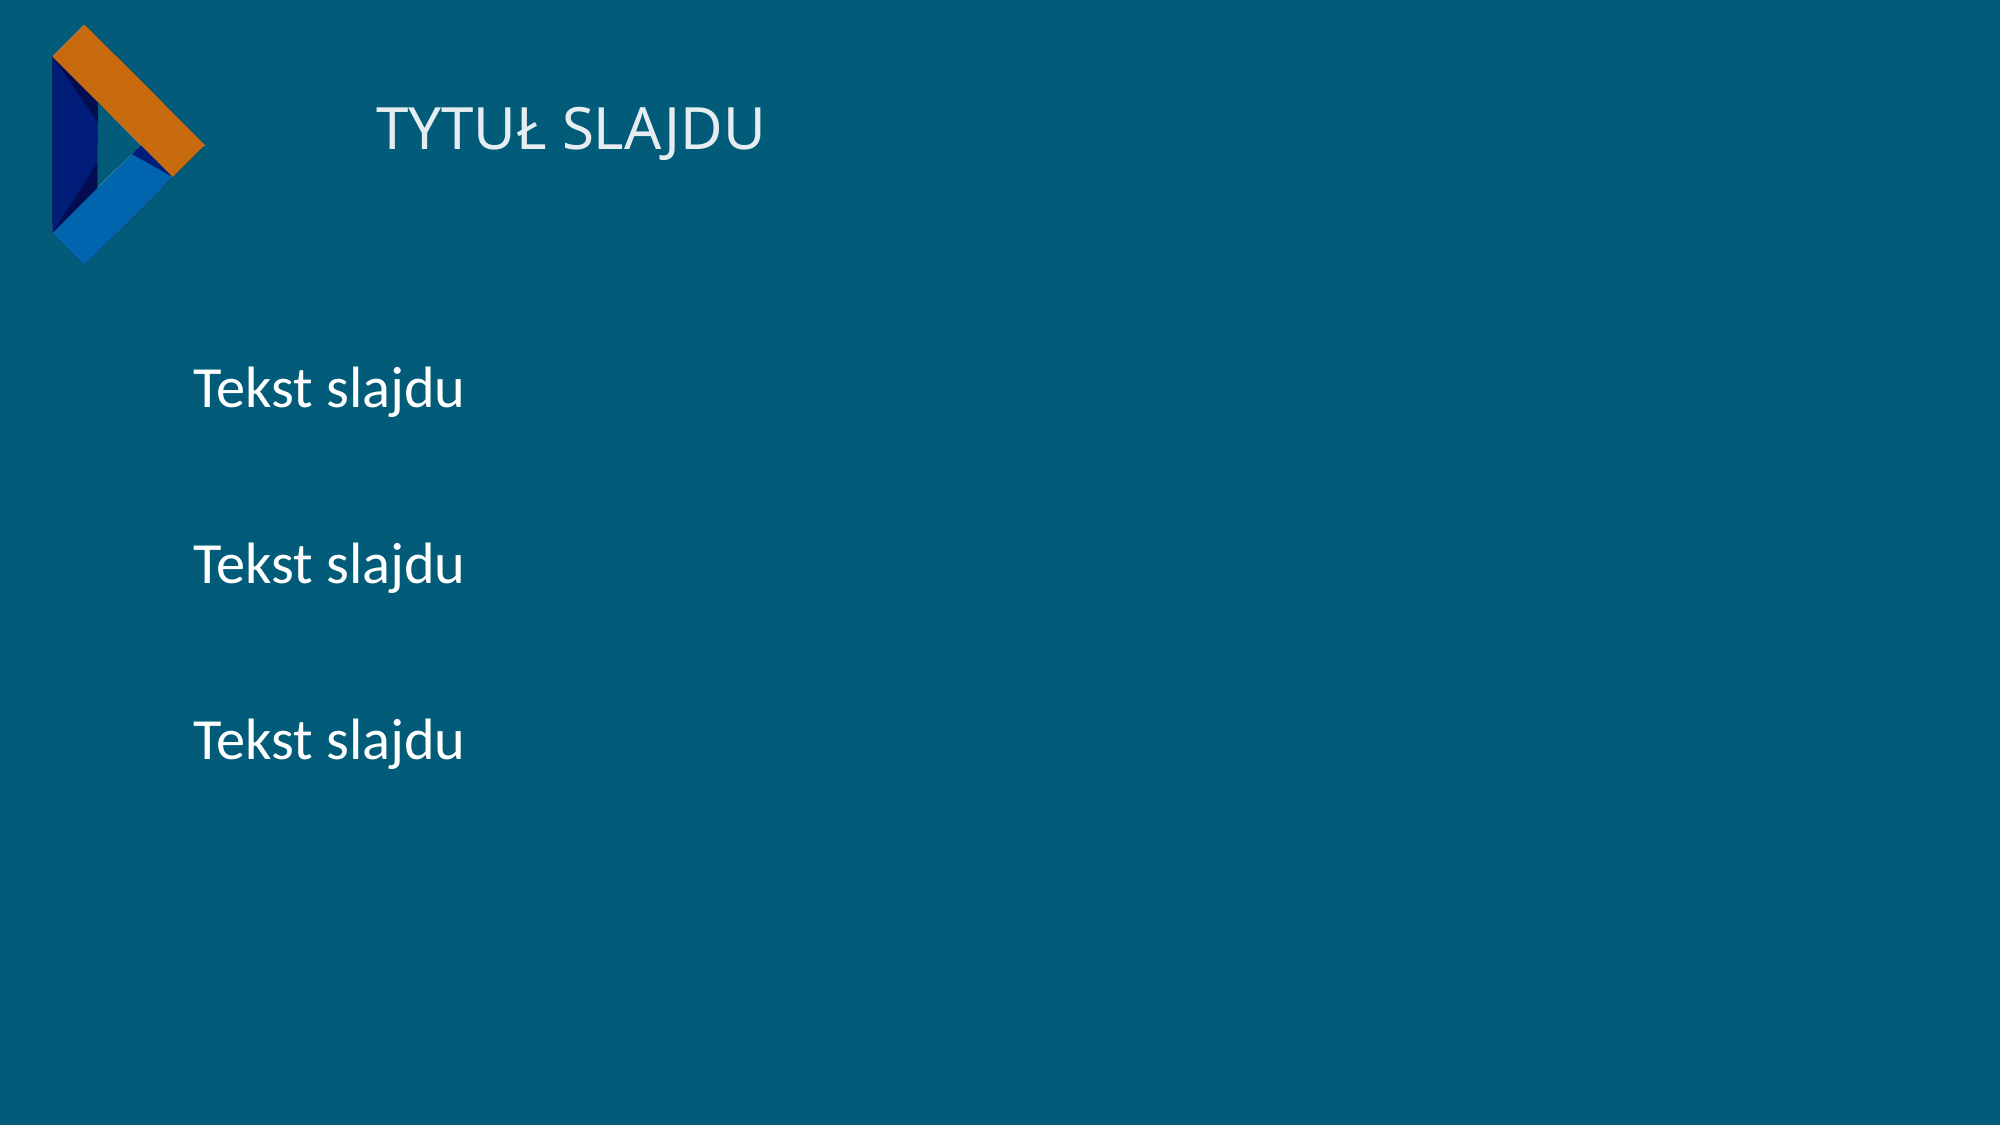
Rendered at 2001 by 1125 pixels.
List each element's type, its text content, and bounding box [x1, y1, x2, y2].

picture [53, 26, 204, 264]
text_box TYTUŁ SLAJDU [210, 0, 2000, 262]
text_box Tekst slajdu Tekst slajdu Tekst slajdu [178, 331, 1836, 955]
